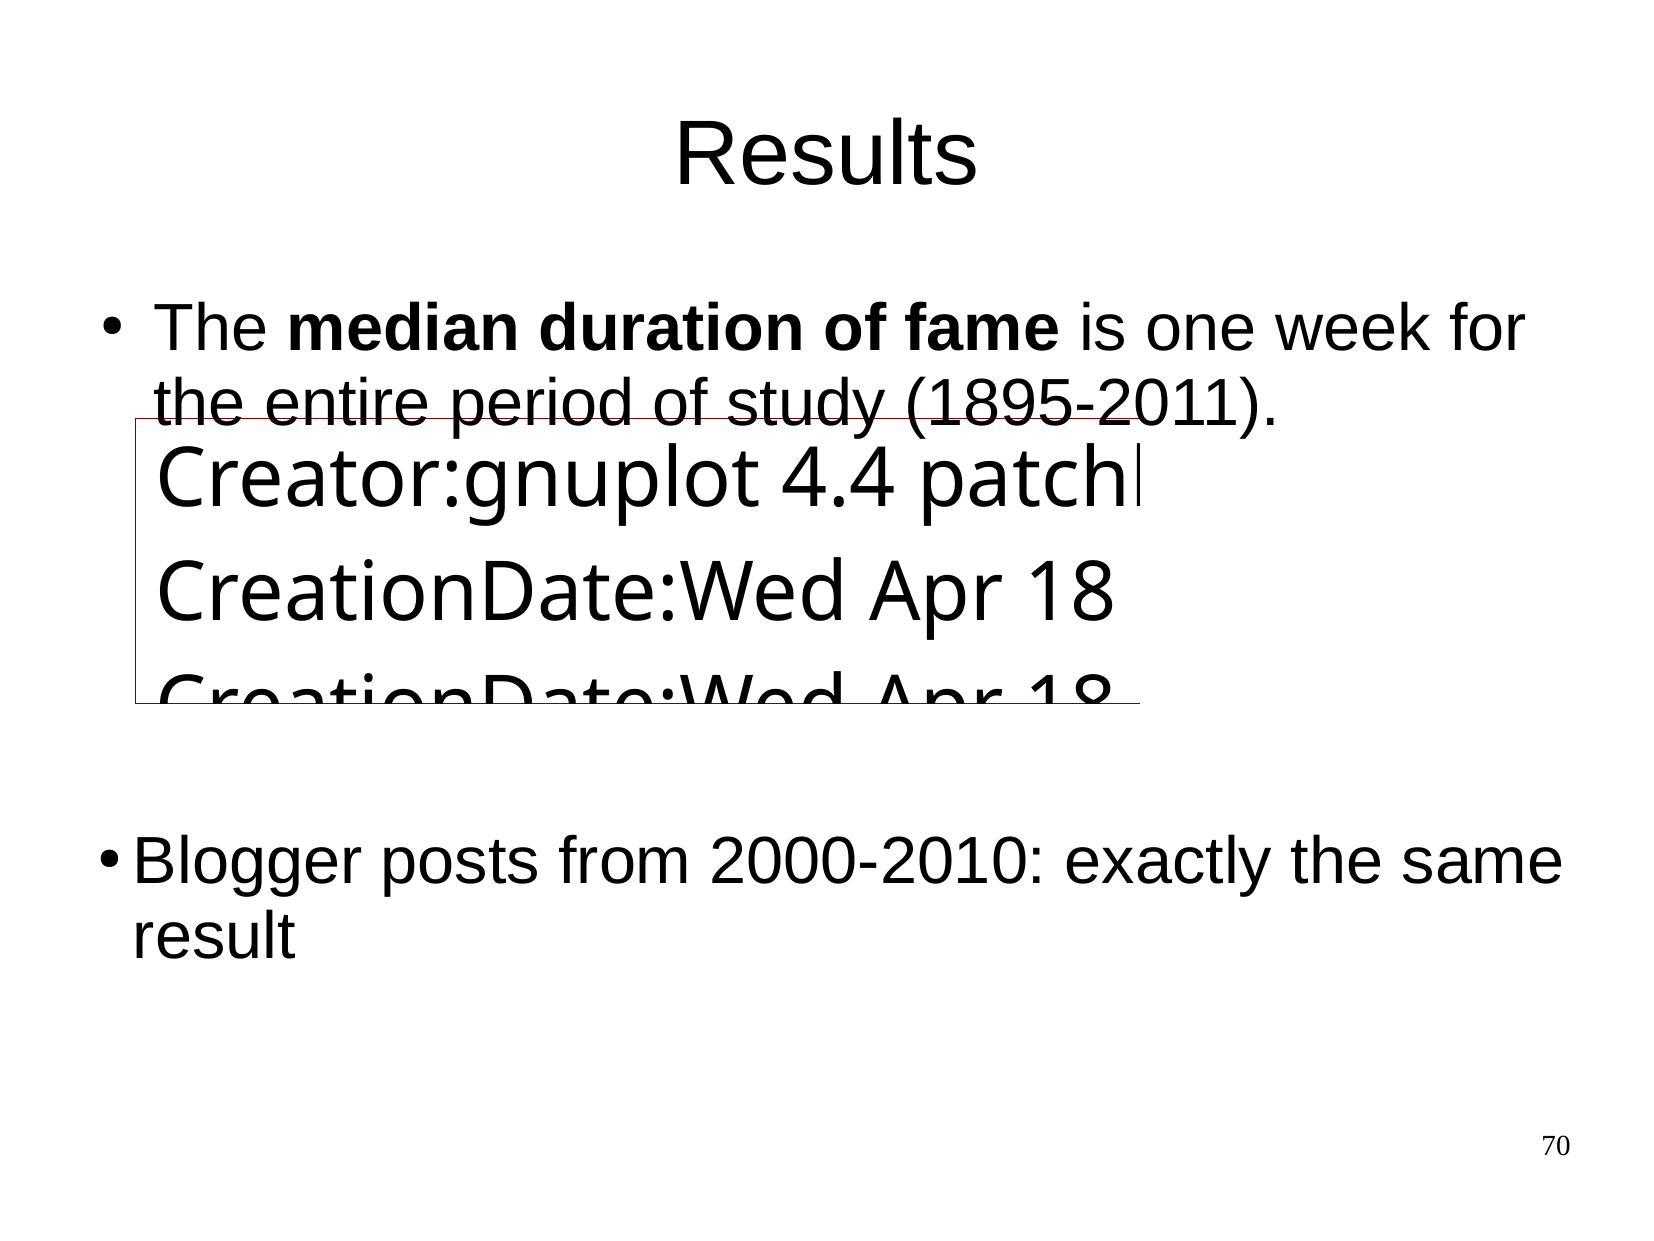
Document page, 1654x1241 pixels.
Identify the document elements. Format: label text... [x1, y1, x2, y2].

title Results [82, 49, 1571, 257]
text_box Blogger posts from 2000-2010: exactly the same result [82, 815, 1607, 1052]
list The median duration of fame is one week for the entire period of study (1895-2011). [82, 290, 1571, 815]
